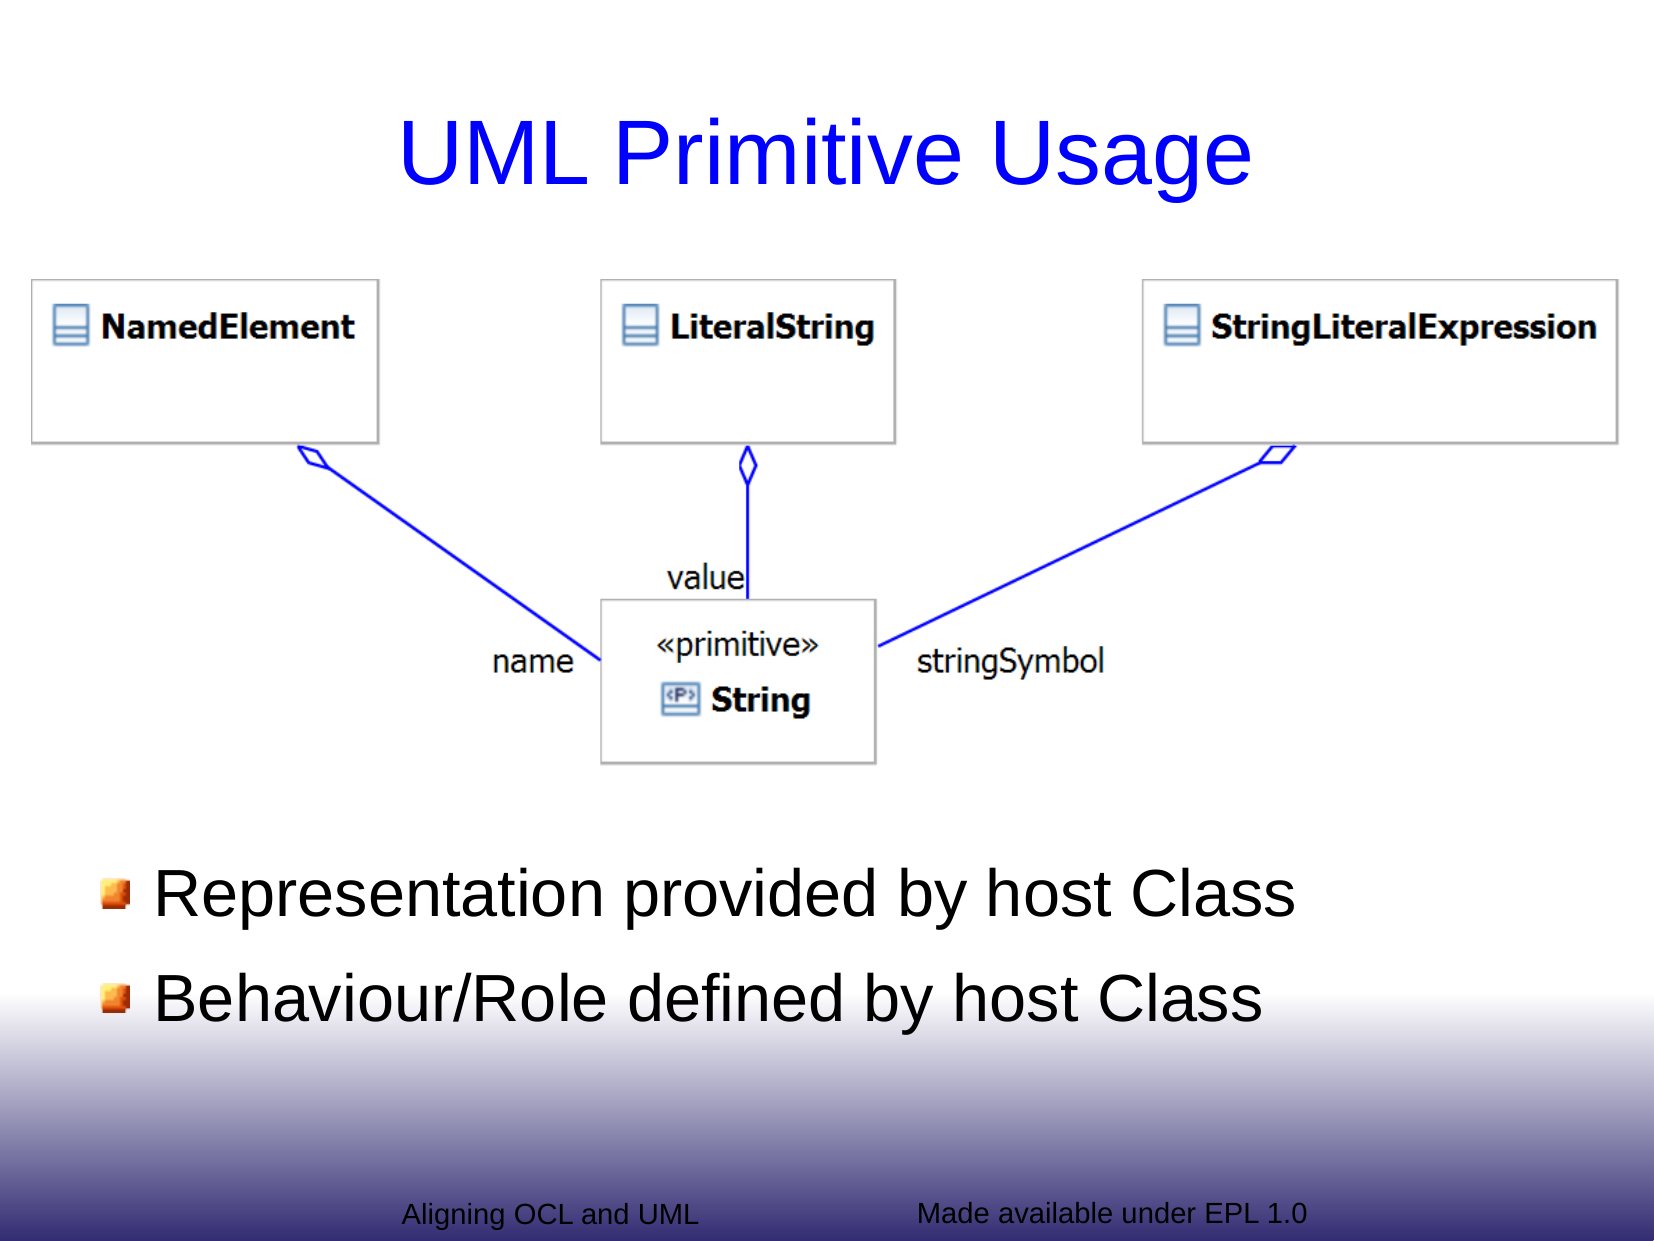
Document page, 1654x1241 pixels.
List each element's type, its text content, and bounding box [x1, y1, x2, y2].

picture [31, 279, 1620, 766]
title UML Primitive Usage [82, 49, 1571, 257]
list Representation provided by host Class Behaviour/Role defined by host Class [82, 856, 1571, 1109]
